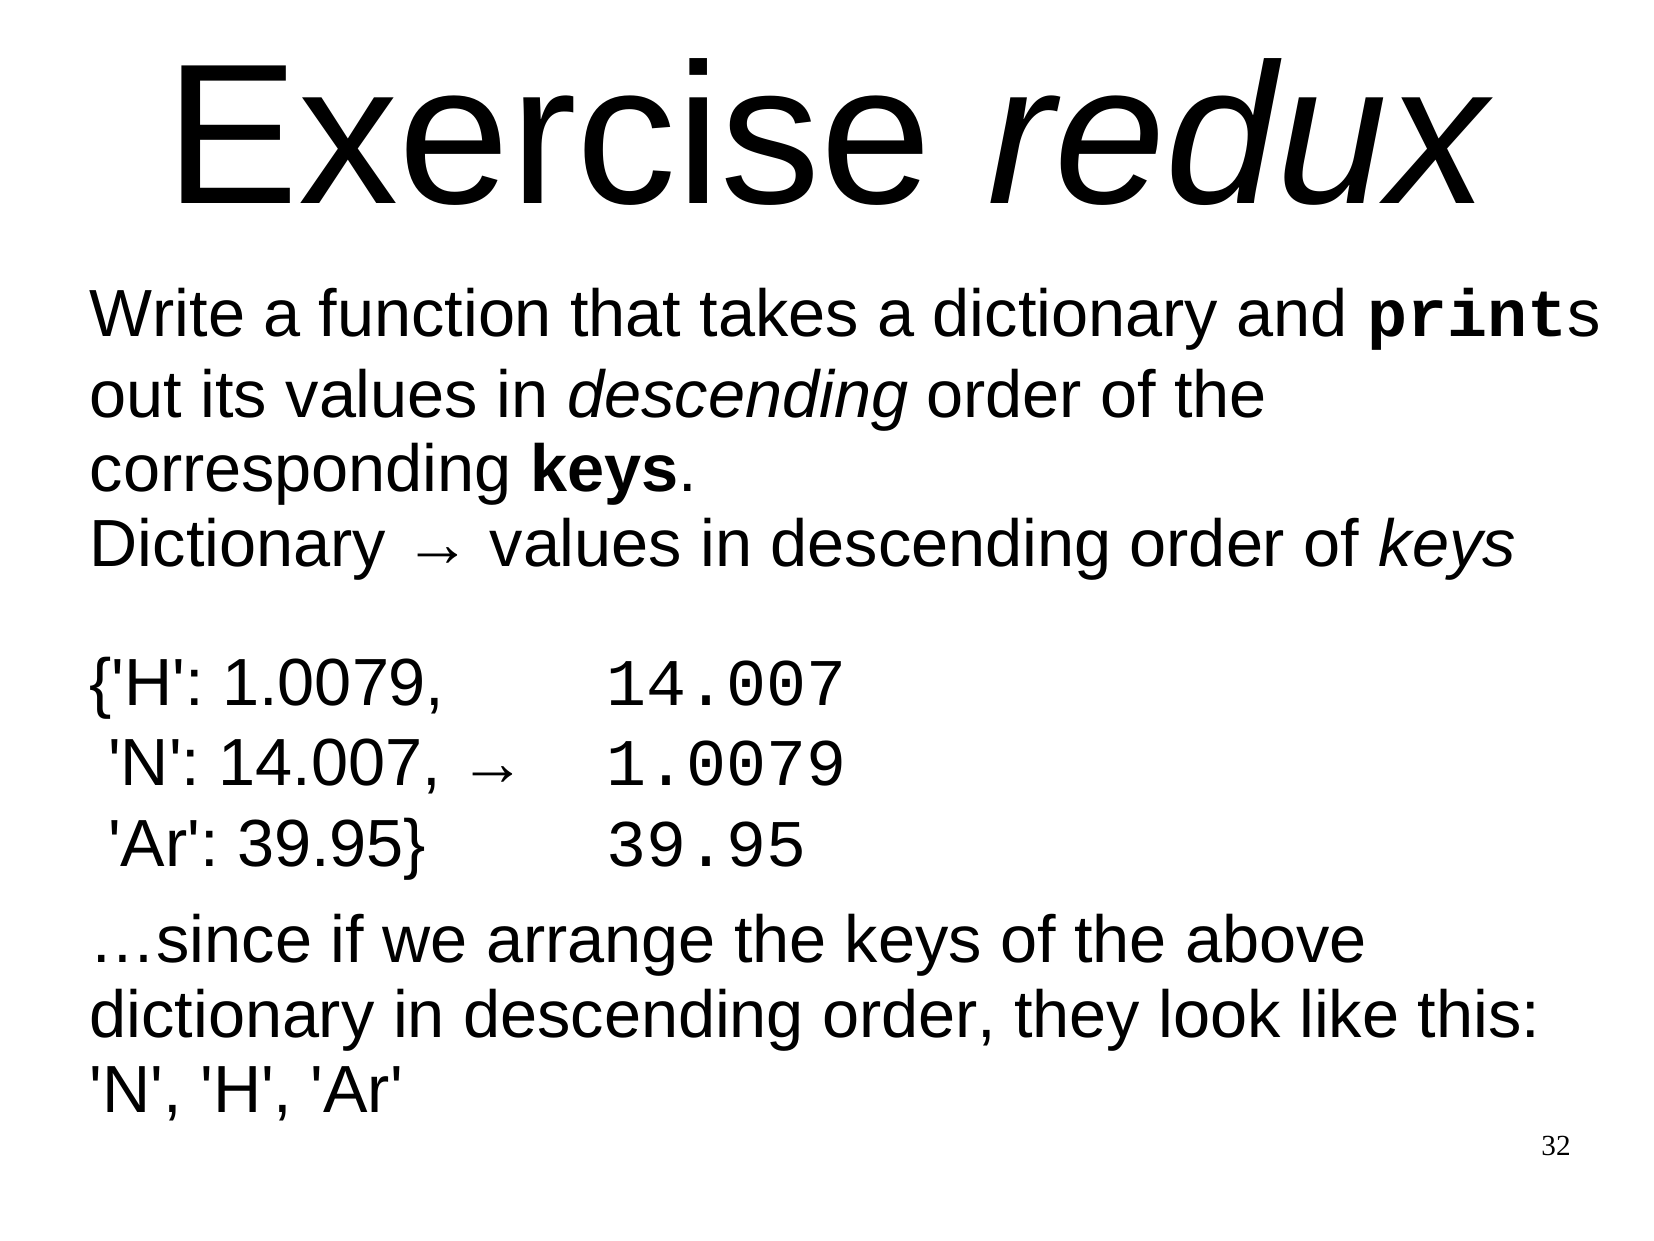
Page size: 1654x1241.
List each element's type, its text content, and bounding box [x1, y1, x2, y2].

text_box …since if we arrange the keys of the above dictionary in descending order, they look like this: 'N', 'H', 'Ar' [75, 894, 1557, 1134]
text_box Write a function that takes a dictionary and prints out its values in descending order of the corresponding keys. Dictionary → values in descending order of keys [75, 268, 1616, 589]
text_box Exercise redux [147, 12, 1506, 257]
text_box {'H': 1.0079, 14.007 'N': 14.007, → 1.0079 'Ar': 39.95} 39.95 [75, 637, 862, 894]
